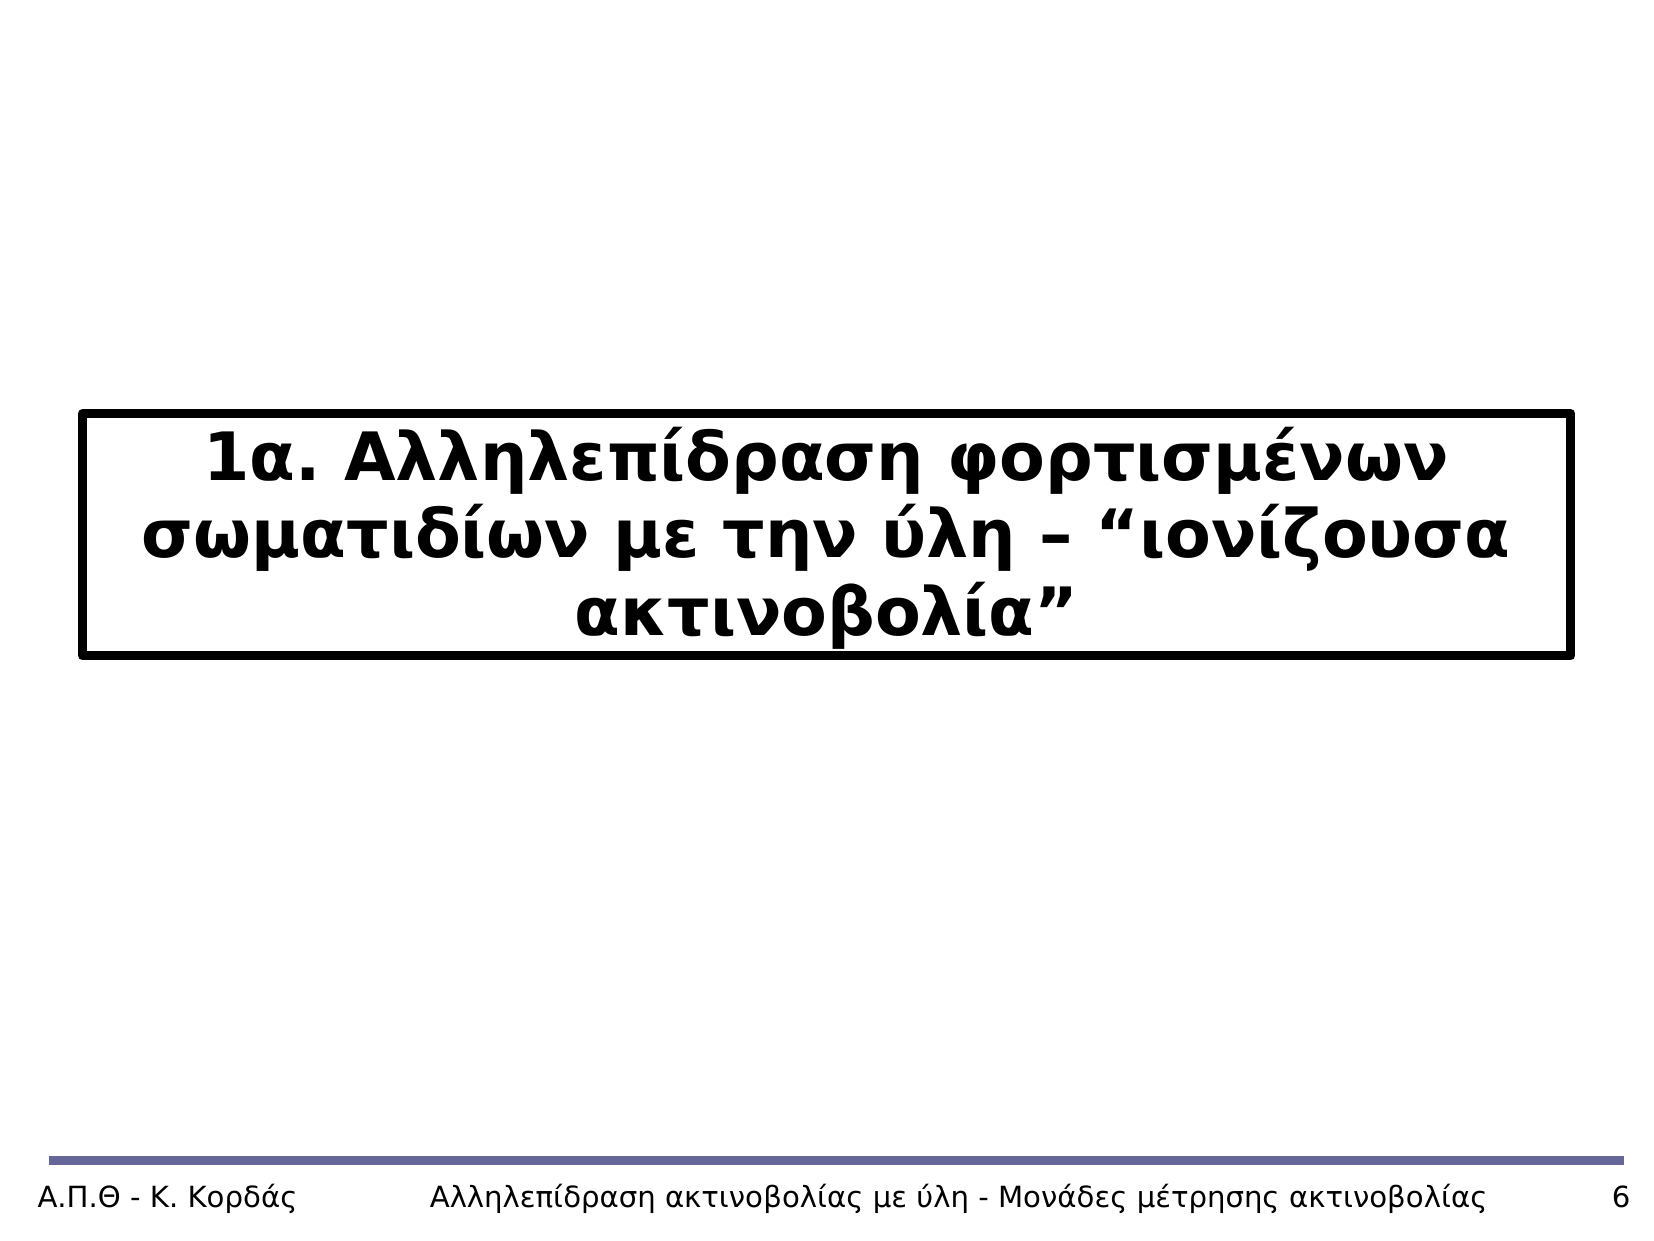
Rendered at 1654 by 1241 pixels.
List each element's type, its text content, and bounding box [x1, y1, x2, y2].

subtitle 1α. Αλληλεπίδραση φορτισμένων σωματιδίων με την ύλη – “ιονίζουσα ακτινοβολία” [82, 413, 1571, 656]
